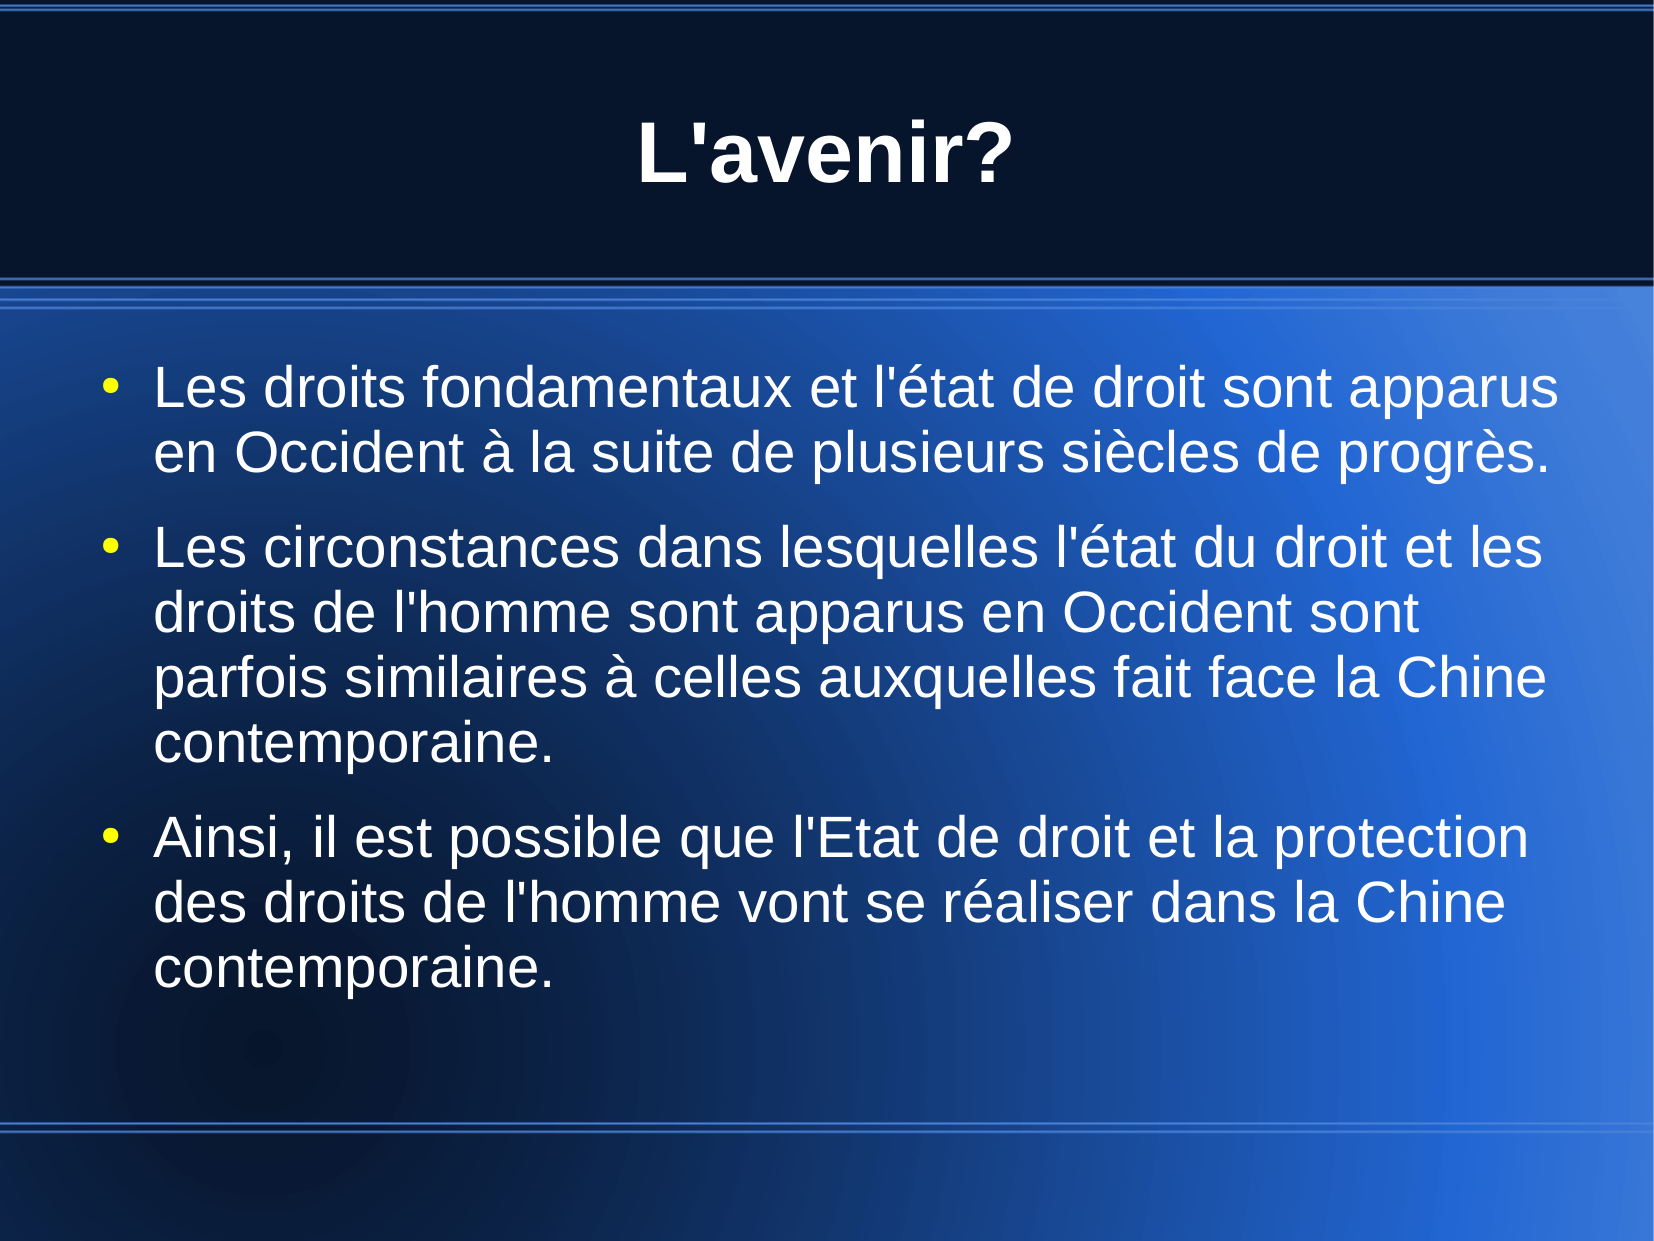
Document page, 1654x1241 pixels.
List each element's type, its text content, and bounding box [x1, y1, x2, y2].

title L'avenir? [82, 49, 1571, 257]
list Les droits fondamentaux et l'état de droit sont apparus en Occident à la suite de plusieurs siècles de progrès. Les circonstances dans lesquelles l'état du droit et les droits de l'homme sont apparus en Occident sont parfois similaires à celles auxquelles fait face la Chine contemporaine. Ainsi, il est possible que l'Etat de droit et la protection des droits de l'homme vont se réaliser dans la Chine contemporaine. [82, 355, 1571, 1103]
picture [0, 0, 1654, 1241]
